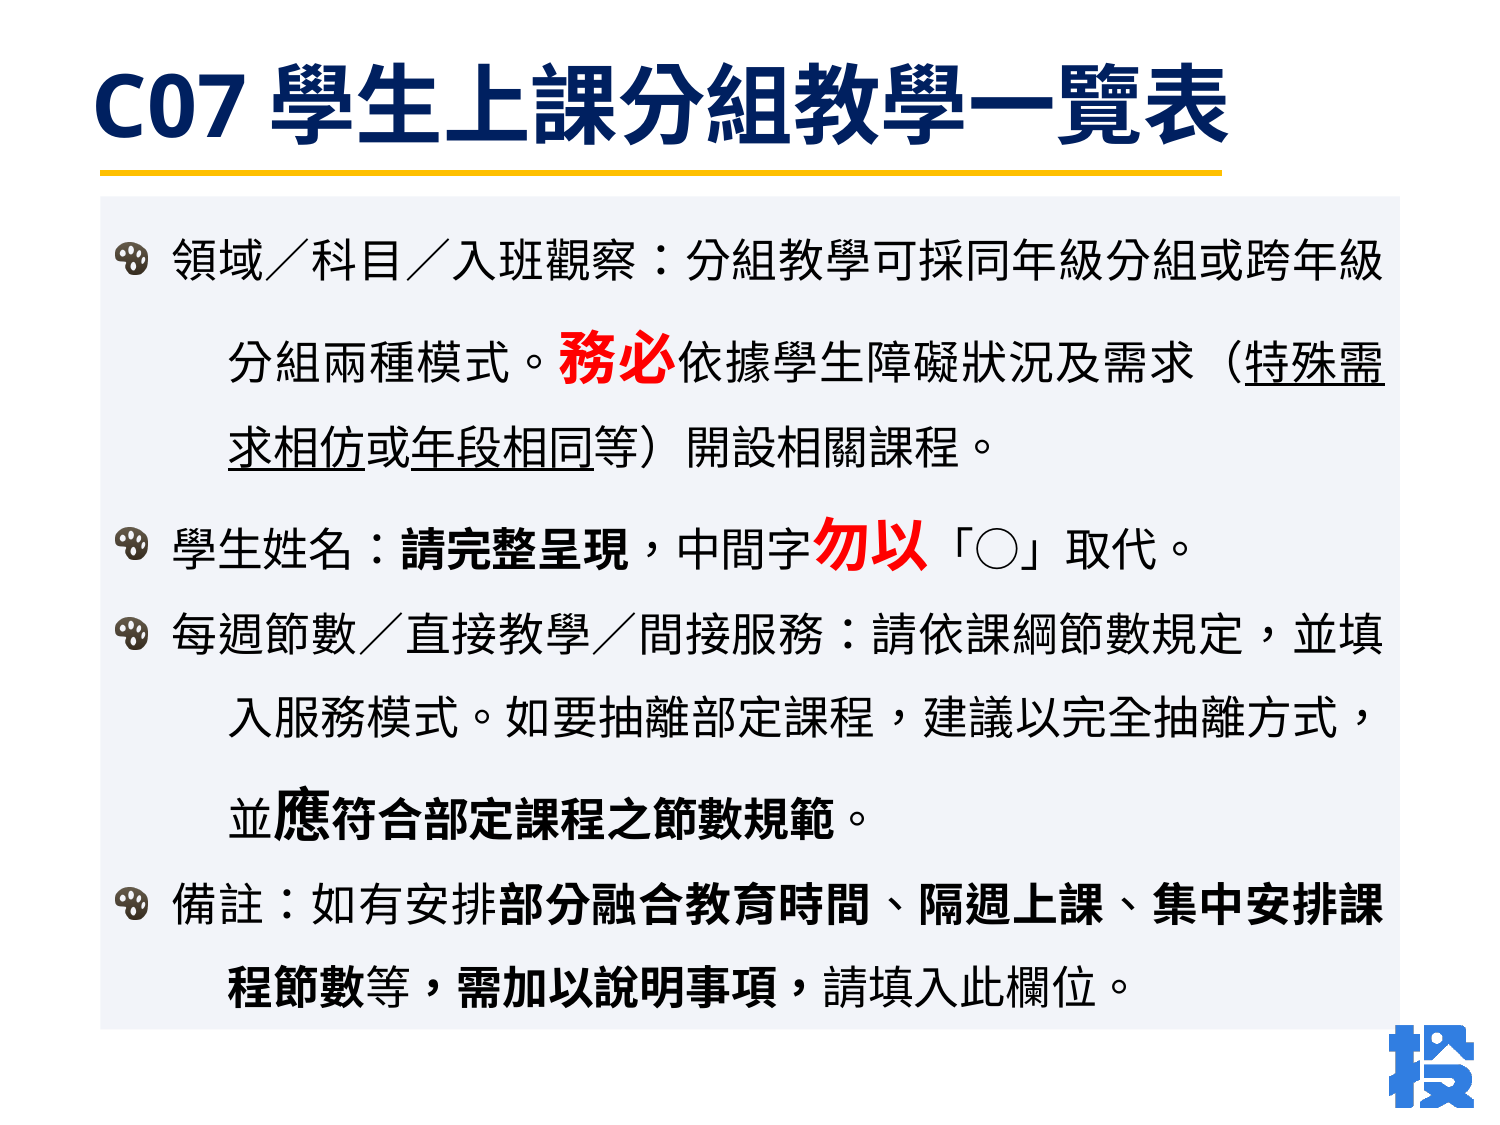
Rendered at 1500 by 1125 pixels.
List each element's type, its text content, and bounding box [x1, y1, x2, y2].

text_box C07學生上課分組教學一覽表 [76, 42, 1244, 164]
picture [1362, 997, 1500, 1125]
text_box 領域／科目／入班觀察：分組教學可採同年級分組或跨年級分組兩種模式。務必依據學生障礙狀況及需求（特殊需求相仿或年段相同等）開設相關課程。 學生姓名：請完整呈現，中間字勿以「○」取代。 每週節數／直接教學／間接服務：請依課綱節數規定，並填入服務模式。如要抽離部定課程，建議以完全抽離方式，並應符合部定課程之節數規範。 備註：如有安排部分融合教育時間、隔週上課、集中安排課程節數等，需加以說明事項，請填入此欄位。 [100, 196, 1400, 1030]
